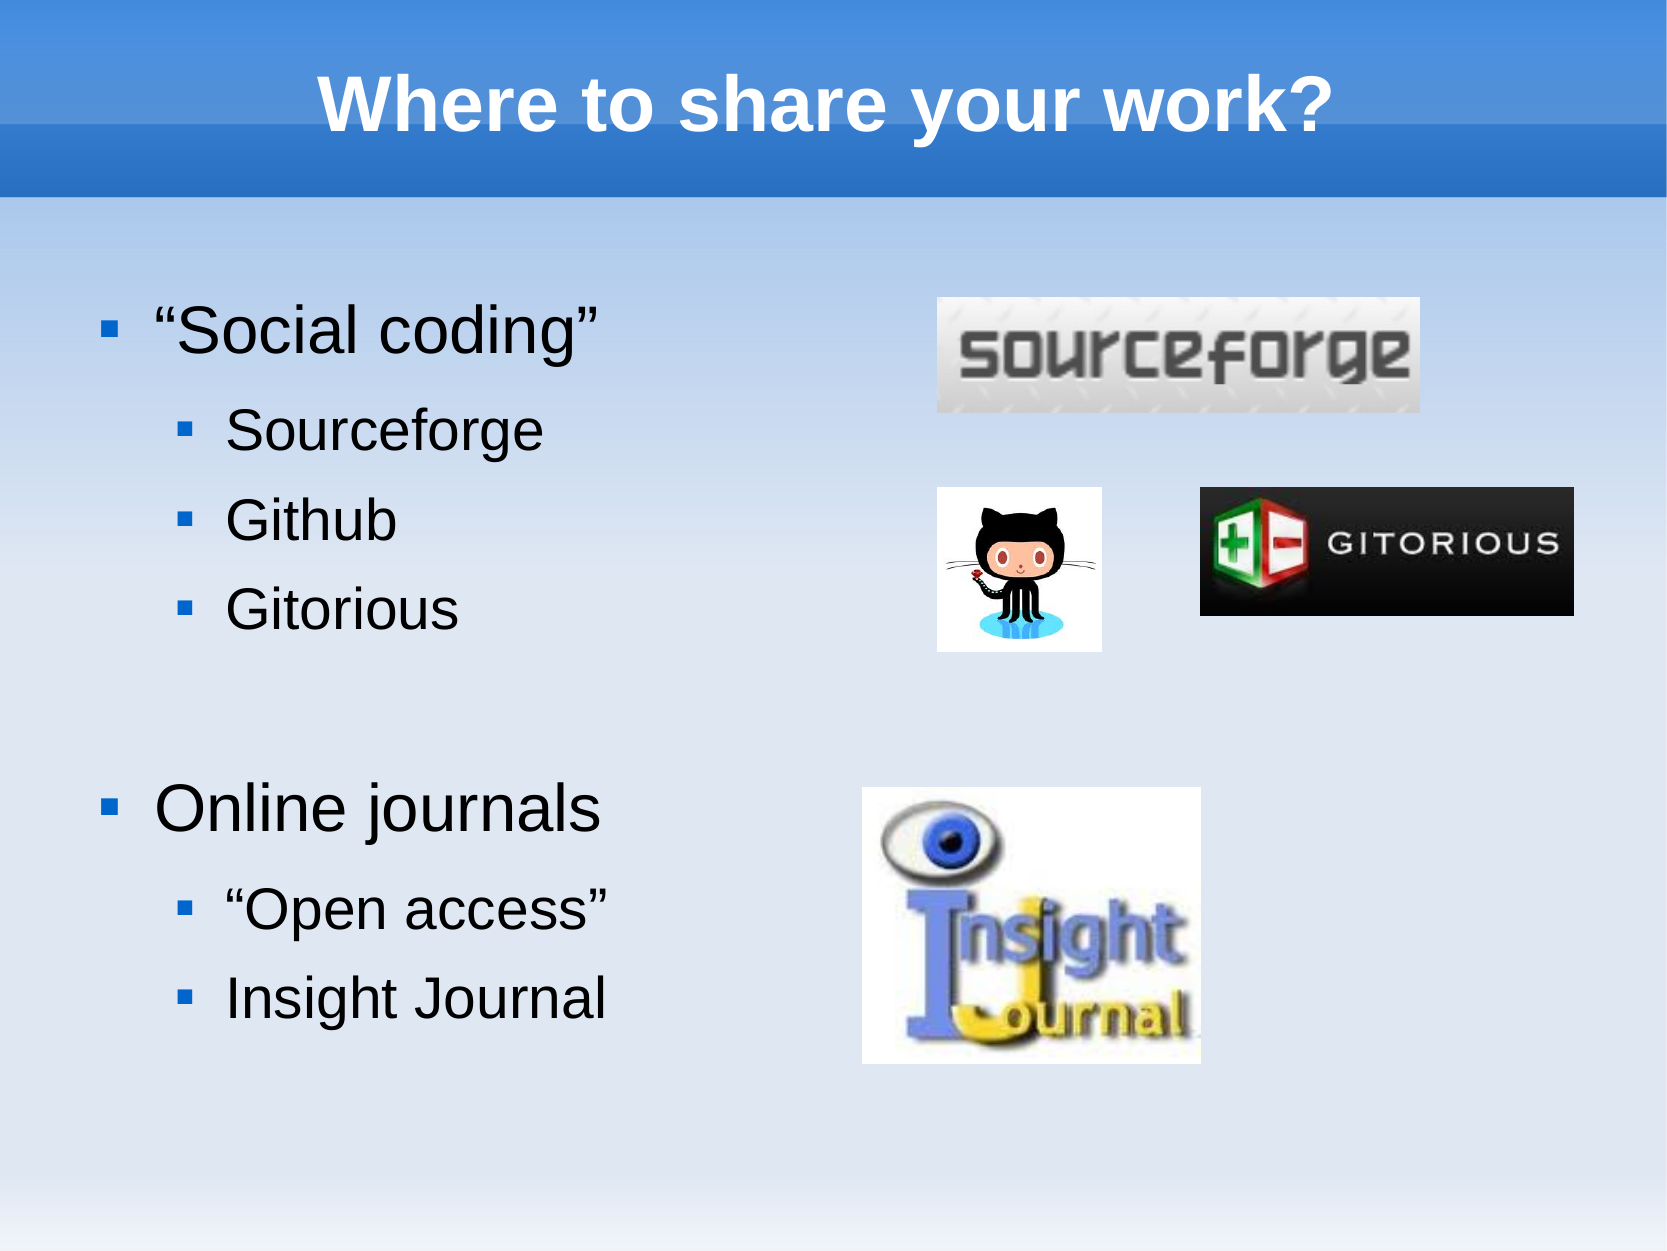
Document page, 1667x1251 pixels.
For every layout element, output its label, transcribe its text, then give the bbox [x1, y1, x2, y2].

title Where to share your work? [77, 0, 1578, 209]
picture [0, 0, 1667, 1251]
list “Social coding” Sourceforge Github Gitorious Online journals “Open access” Insight Journal [83, 292, 1584, 1118]
